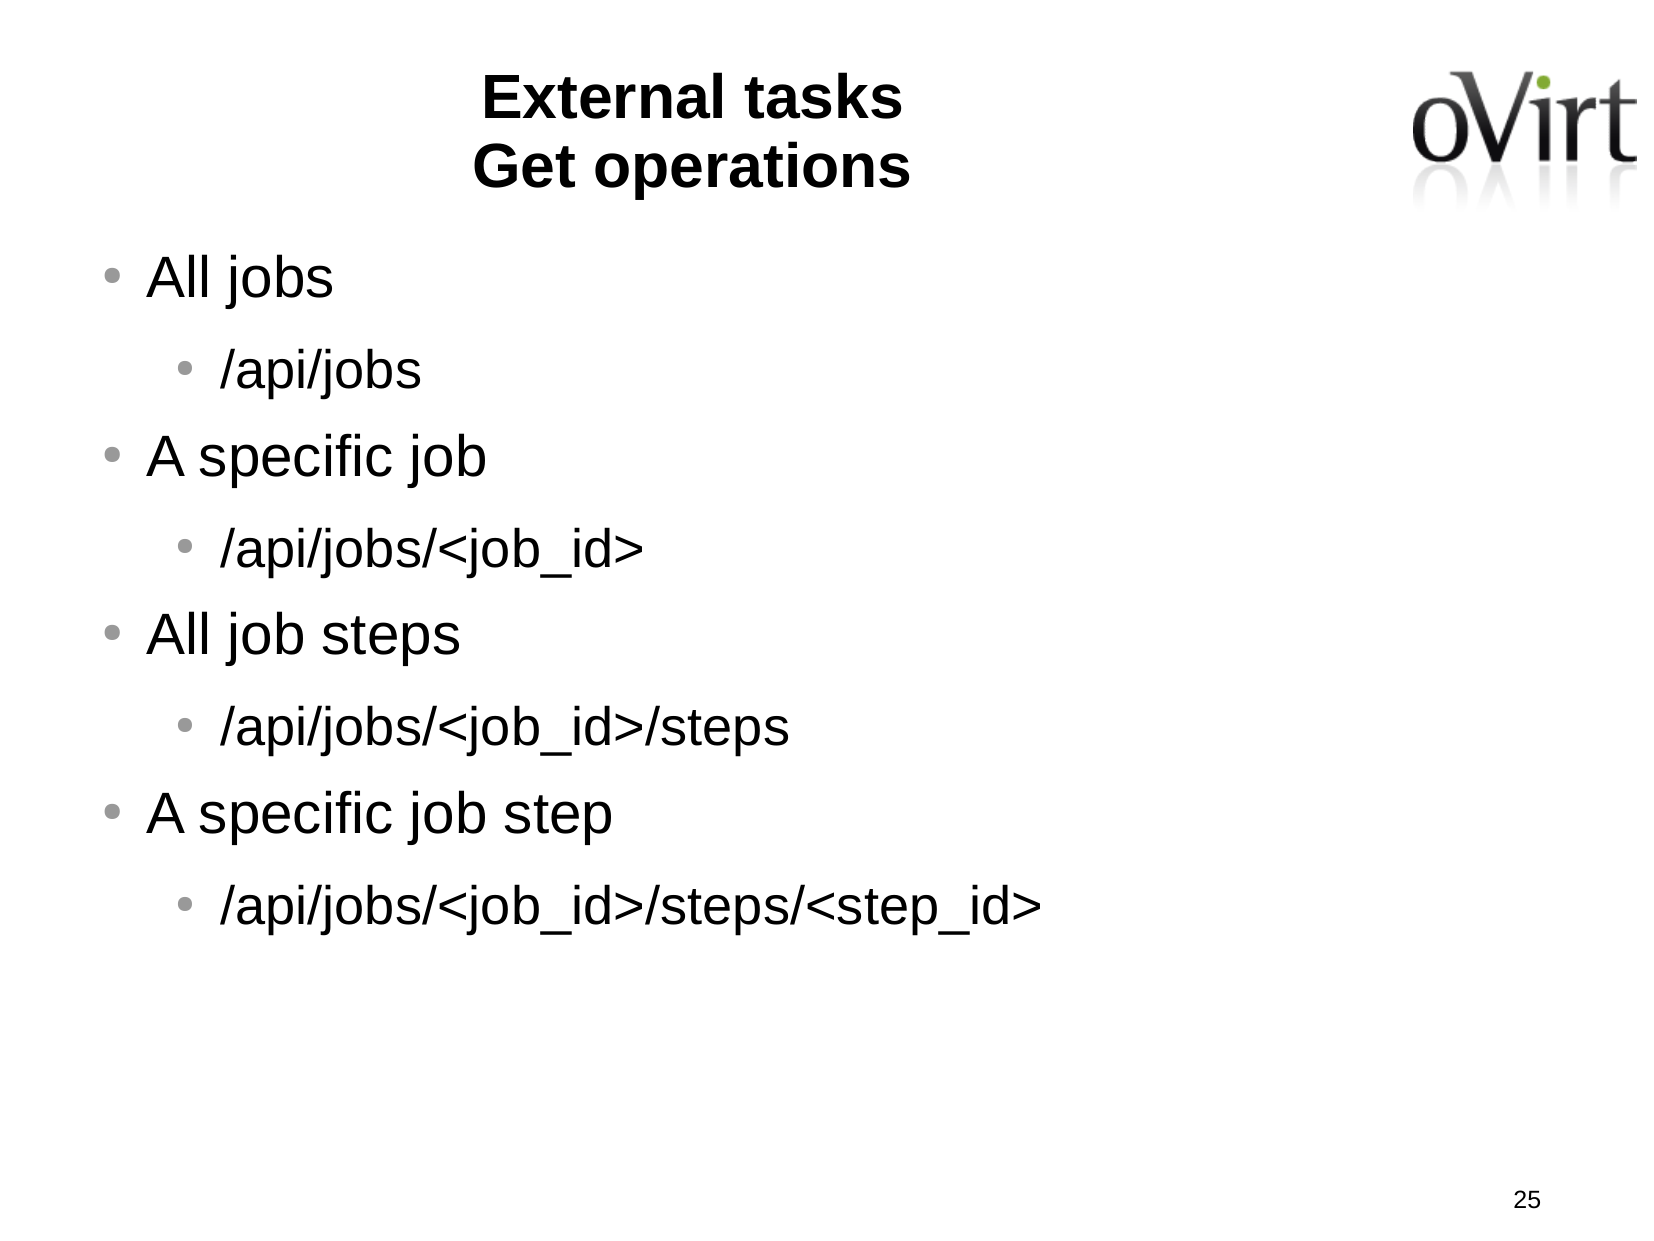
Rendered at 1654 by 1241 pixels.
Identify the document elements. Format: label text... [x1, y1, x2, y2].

picture [1413, 63, 1637, 212]
list All jobs /api/jobs A specific job /api/jobs/<job_id> All job steps /api/jobs/<job_id>/steps A specific job step /api/jobs/<job_id>/steps/<step_id> [86, 244, 1576, 1039]
title External tasks Get operations [82, 37, 1303, 226]
